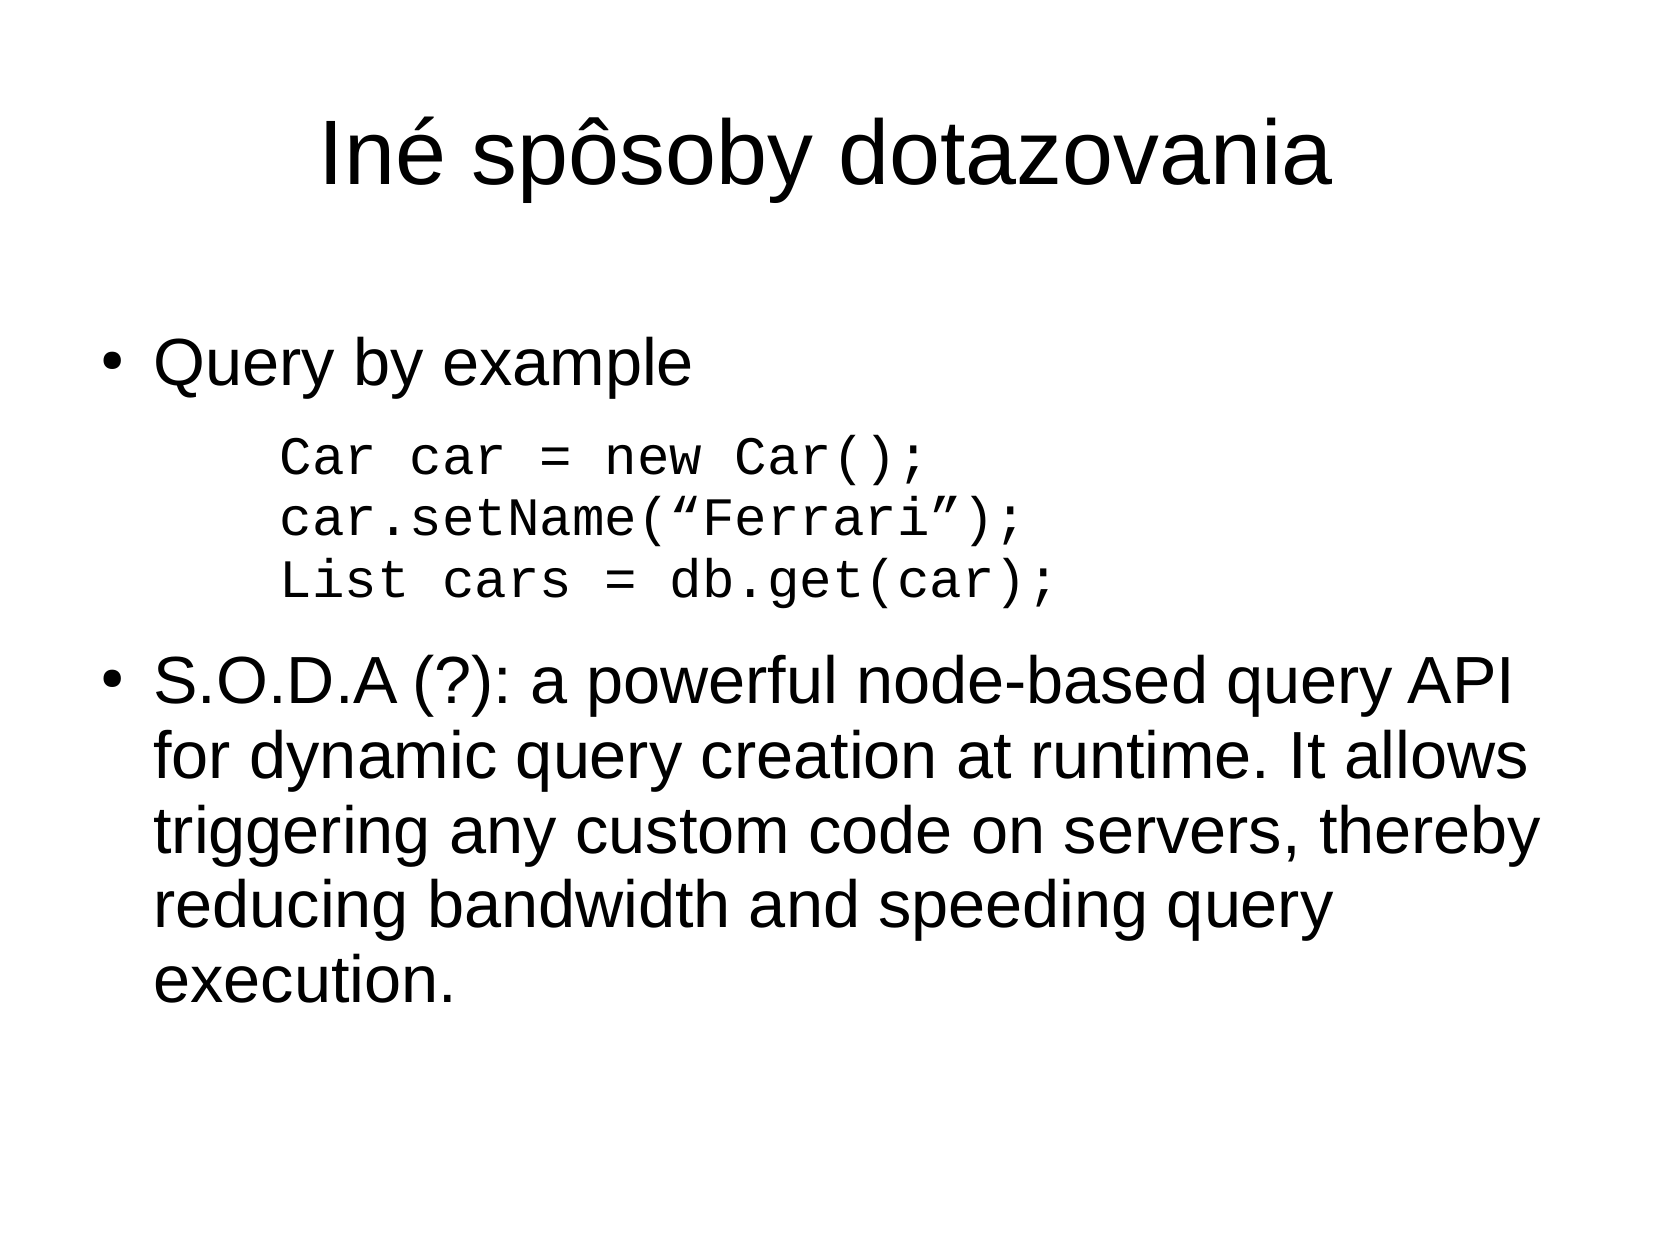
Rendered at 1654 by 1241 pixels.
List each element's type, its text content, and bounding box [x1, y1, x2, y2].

list Query by example Car car = new Car(); car.setName(“Ferrari”); List cars = db.get(car); S.O.D.A (?): a powerful node-based query API for dynamic query creation at runtime. It allows triggering any custom code on servers, thereby reducing bandwidth and speeding query execution. [82, 324, 1571, 1111]
title Iné spôsoby dotazovania [82, 56, 1571, 250]
